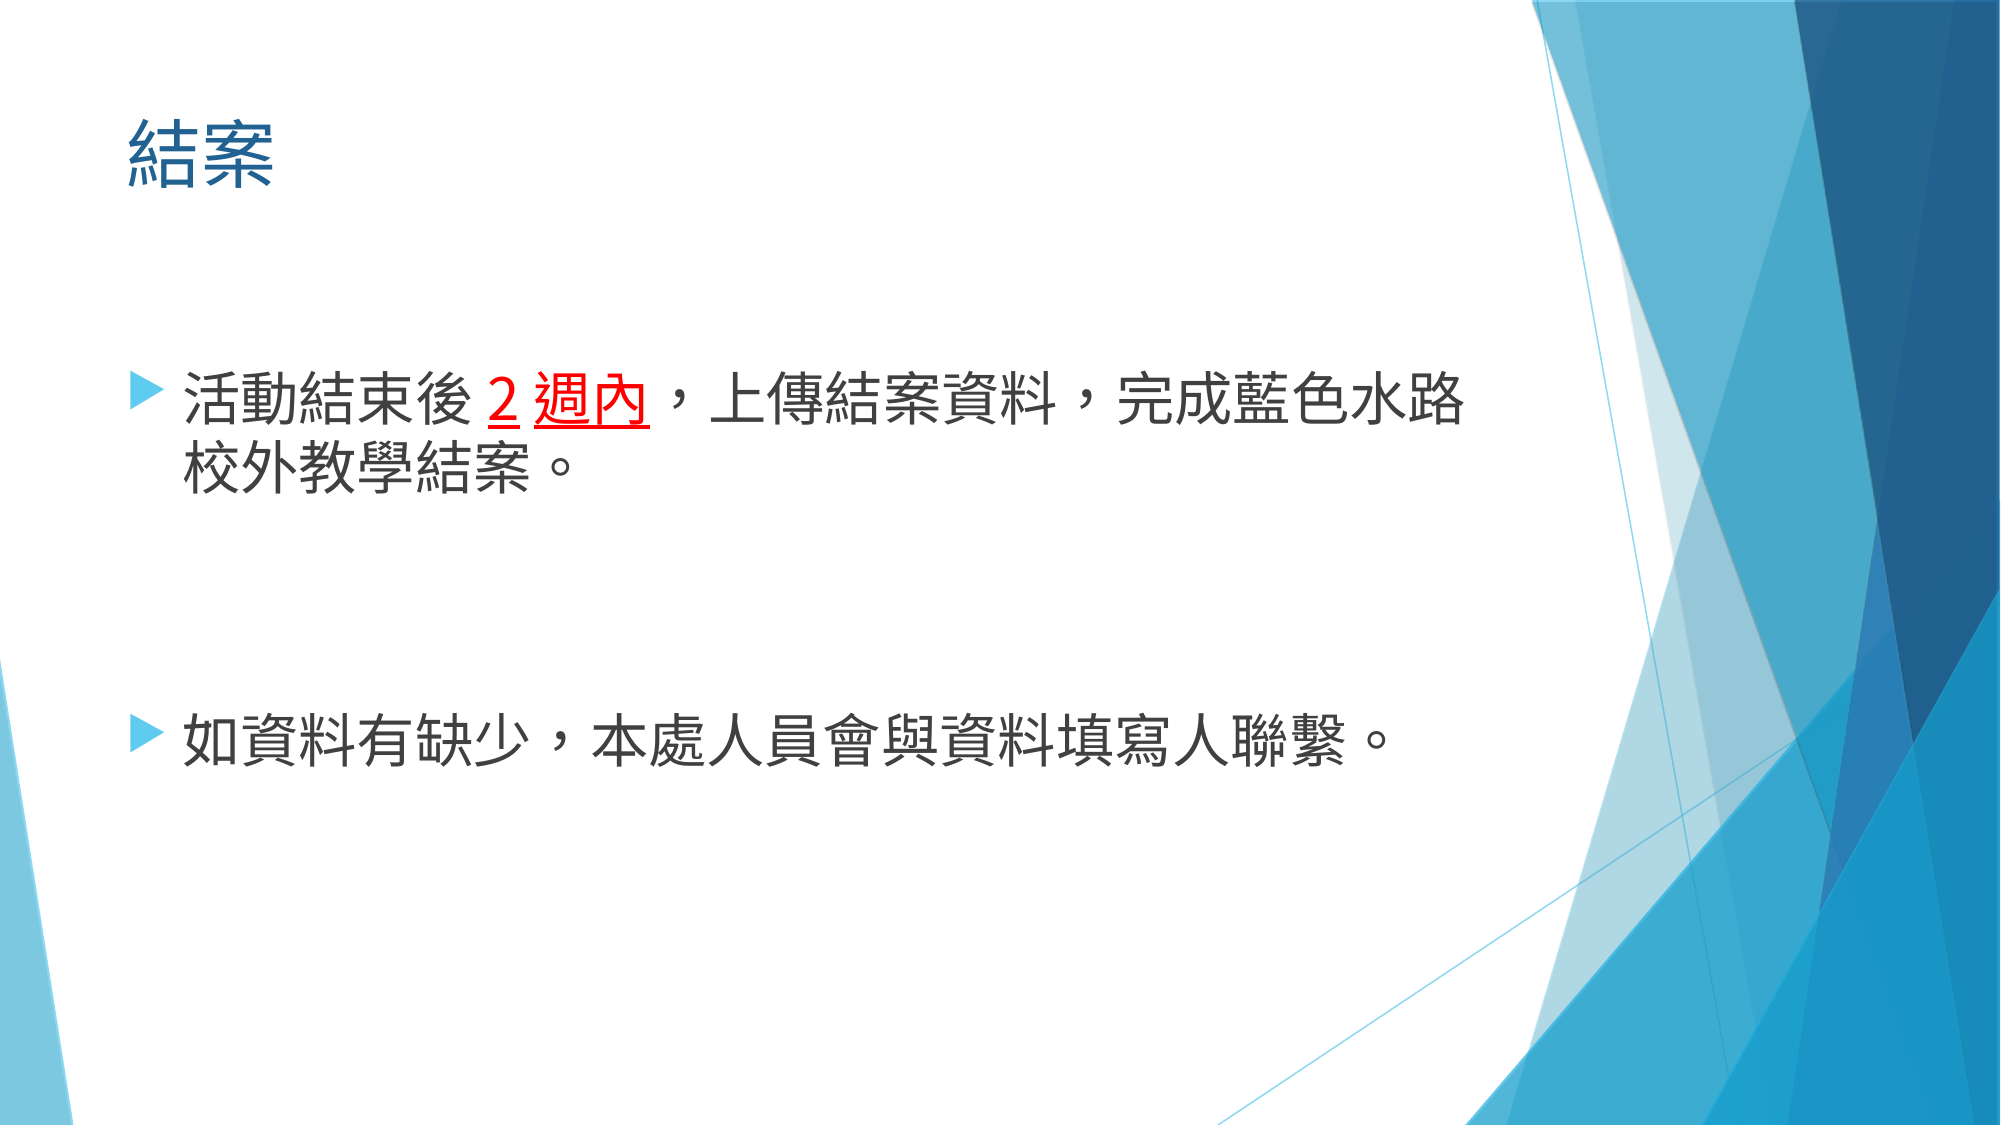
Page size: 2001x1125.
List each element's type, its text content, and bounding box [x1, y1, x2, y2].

title 結案 [111, 99, 1522, 317]
list 活動結束後2週內，上傳結案資料，完成藍色水路校外教學結案。 如資料有缺少，本處人員會與資料填寫人聯繫。 [111, 354, 1522, 992]
